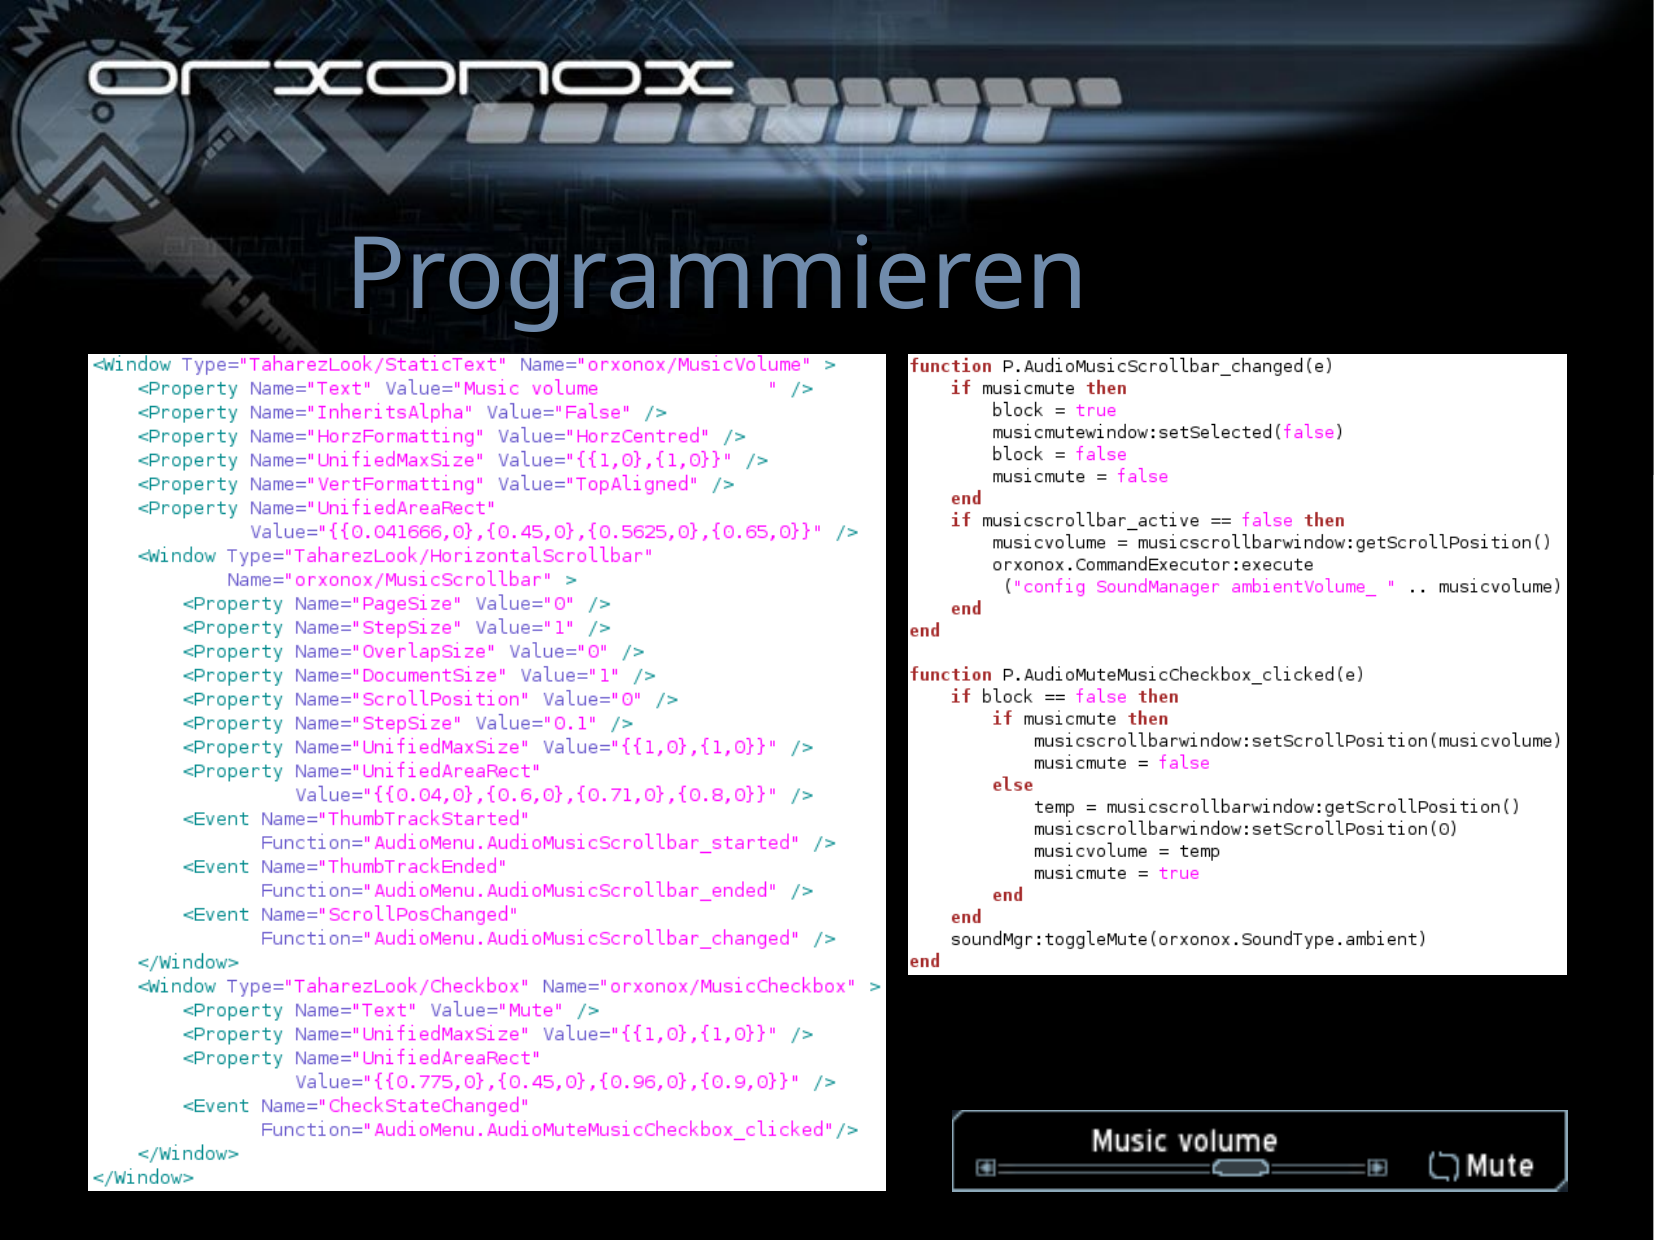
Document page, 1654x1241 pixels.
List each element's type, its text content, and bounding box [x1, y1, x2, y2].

picture [952, 1110, 1568, 1192]
text_box Programmieren [330, 194, 1306, 326]
picture [0, 0, 1654, 1191]
